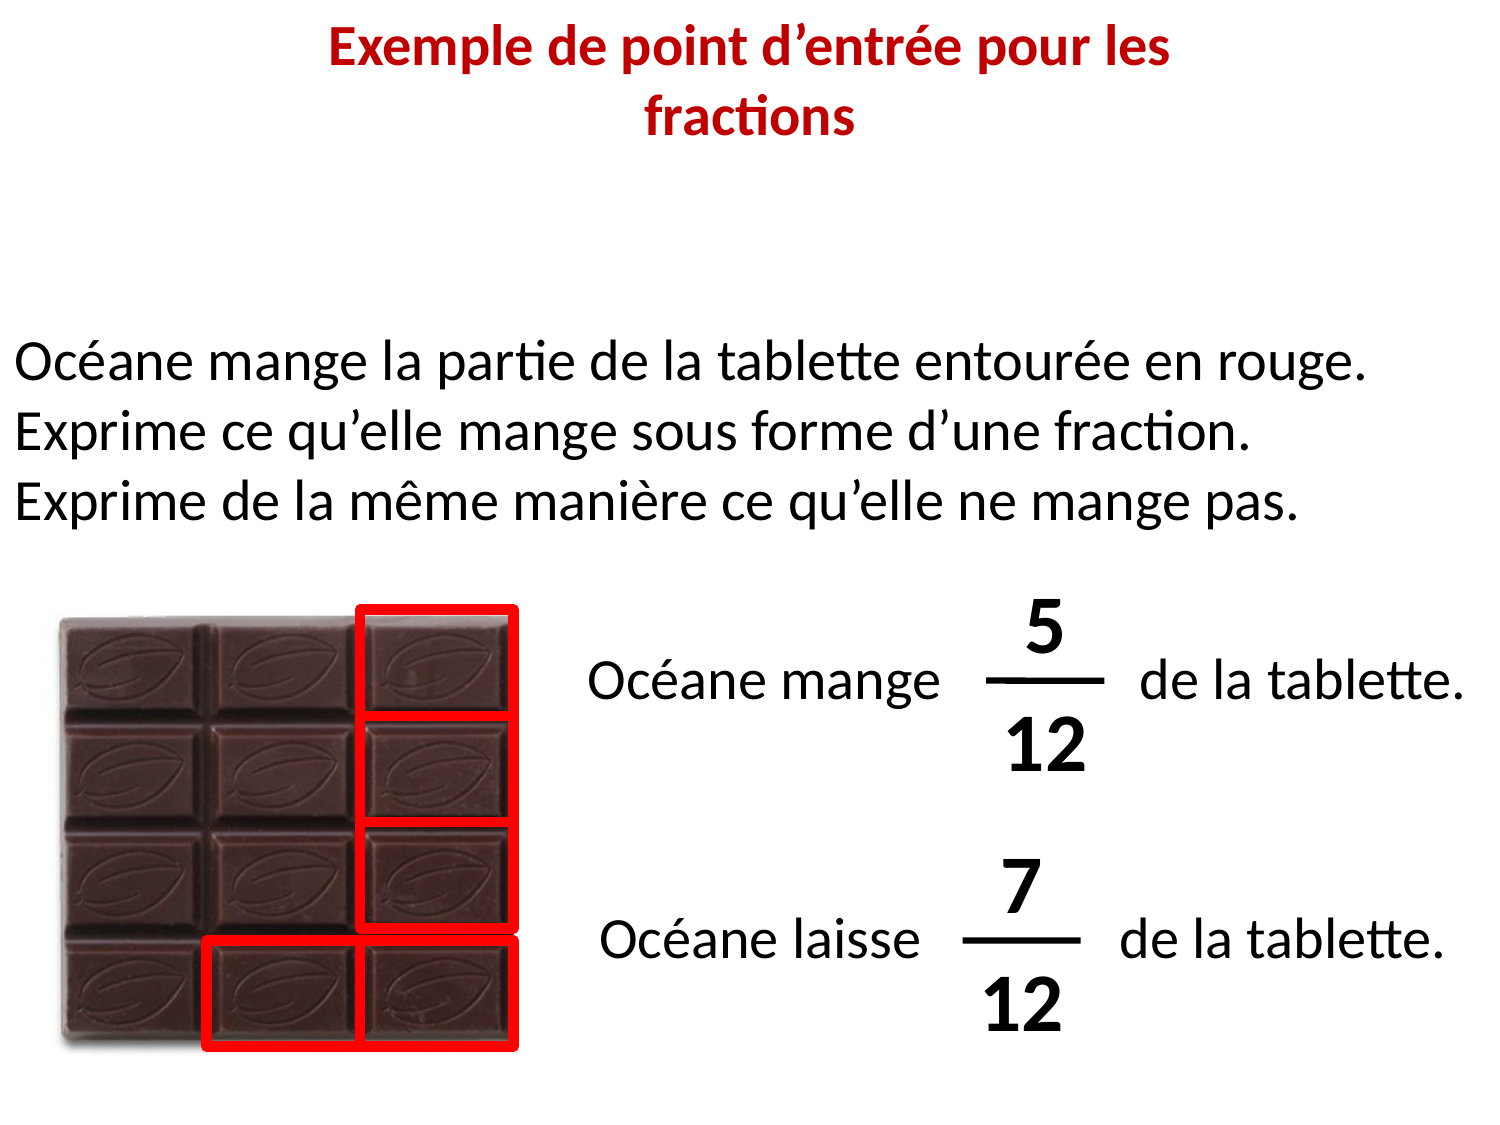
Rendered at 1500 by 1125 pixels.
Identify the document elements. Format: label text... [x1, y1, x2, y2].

text_box Océane mange la partie de la tablette entourée en rouge. Exprime ce qu’elle mange sous forme d’une fraction. Exprime de la même manière ce qu’elle ne mange pas. [0, 314, 1500, 540]
text_box Océane laisse de la tablette. [584, 893, 962, 979]
text_box Exemple de point d’entrée pour les fractions [312, 0, 1187, 155]
picture [365, 946, 508, 1041]
text_box Océane mange de la tablette. [572, 633, 986, 719]
text_box 12 [986, 680, 1105, 796]
picture [41, 609, 514, 1059]
text_box Océane mange de la tablette. [1105, 633, 1500, 719]
text_box 12 [962, 940, 1081, 1056]
picture [212, 946, 355, 1041]
picture [365, 615, 508, 711]
text_box Océane laisse de la tablette. [1081, 893, 1500, 979]
picture [365, 721, 508, 817]
text_box 5 [986, 562, 1105, 678]
picture [365, 827, 508, 923]
text_box 7 [962, 822, 1081, 938]
